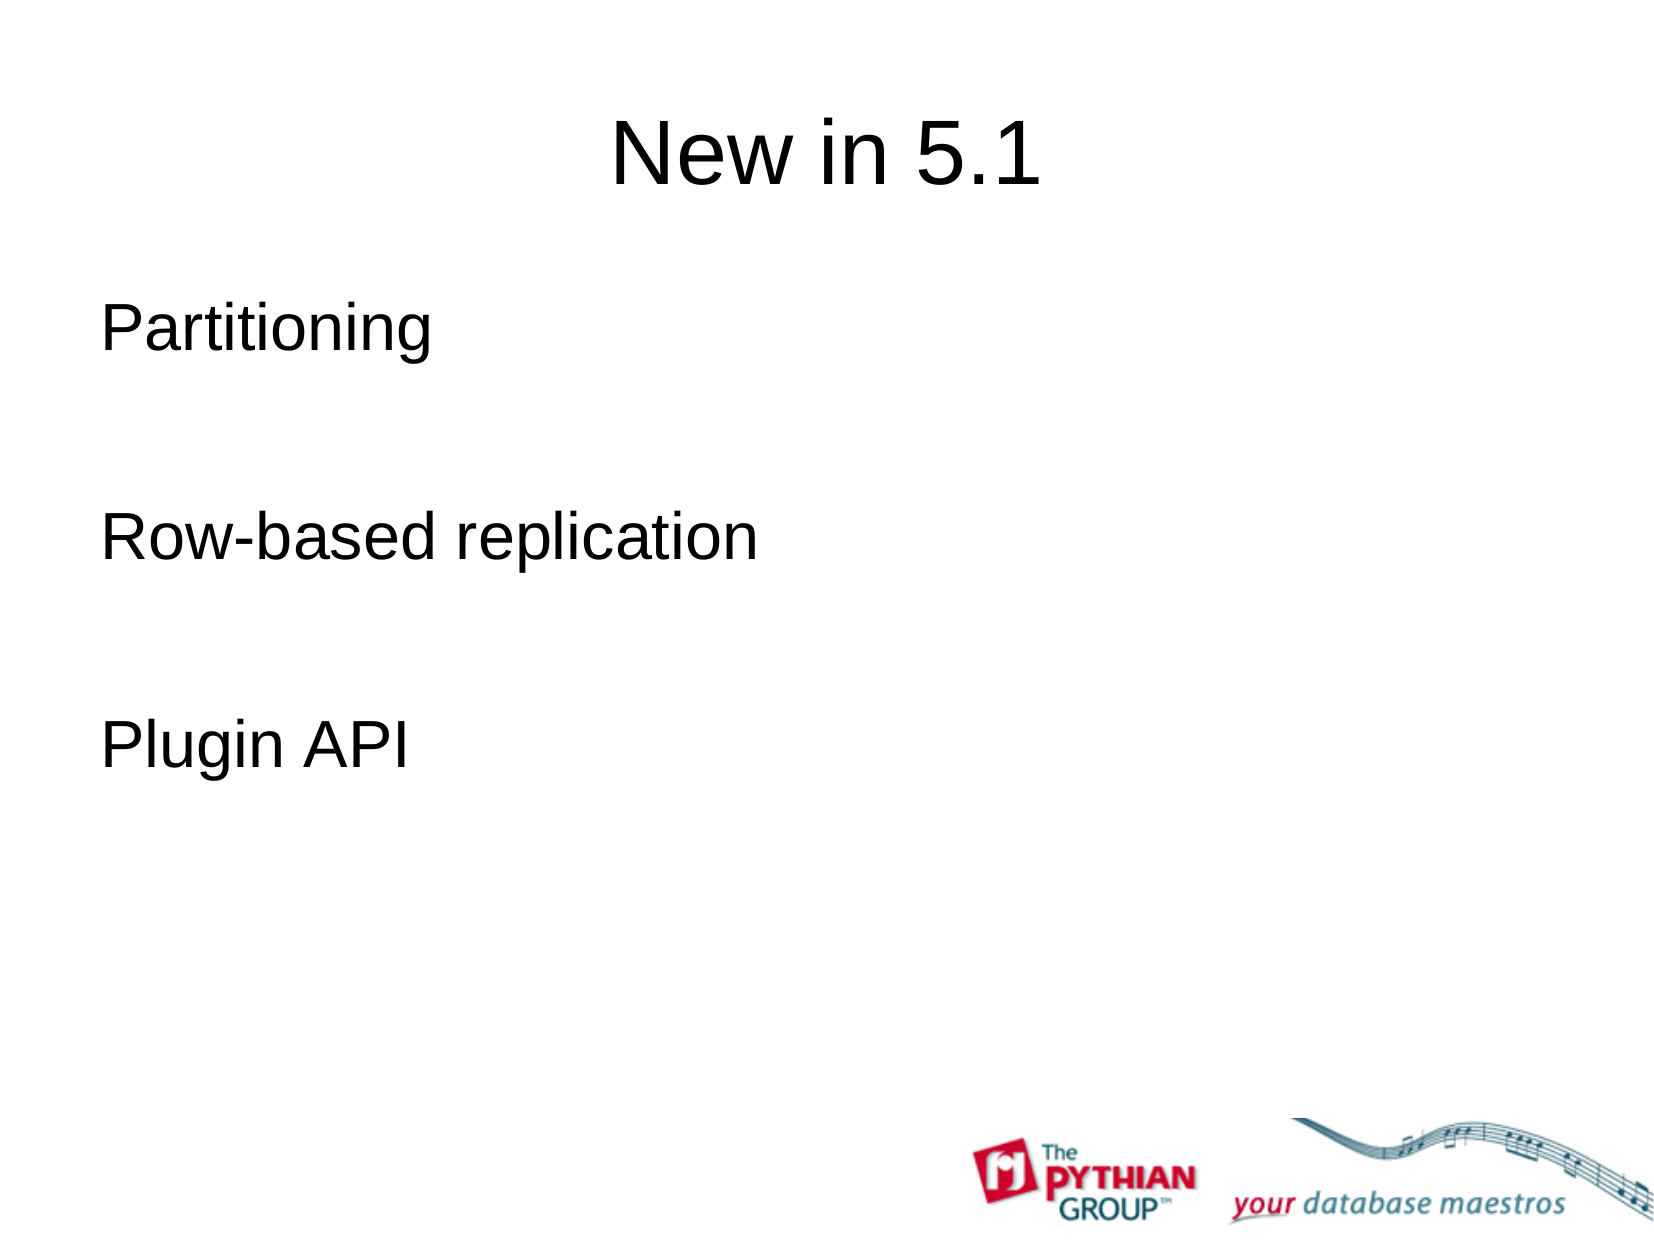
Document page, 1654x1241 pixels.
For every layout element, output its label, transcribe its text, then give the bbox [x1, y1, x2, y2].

title New in 5.1 [82, 49, 1571, 257]
list Partitioning Row-based replication Plugin API [82, 290, 1571, 1094]
picture [955, 1118, 1654, 1241]
